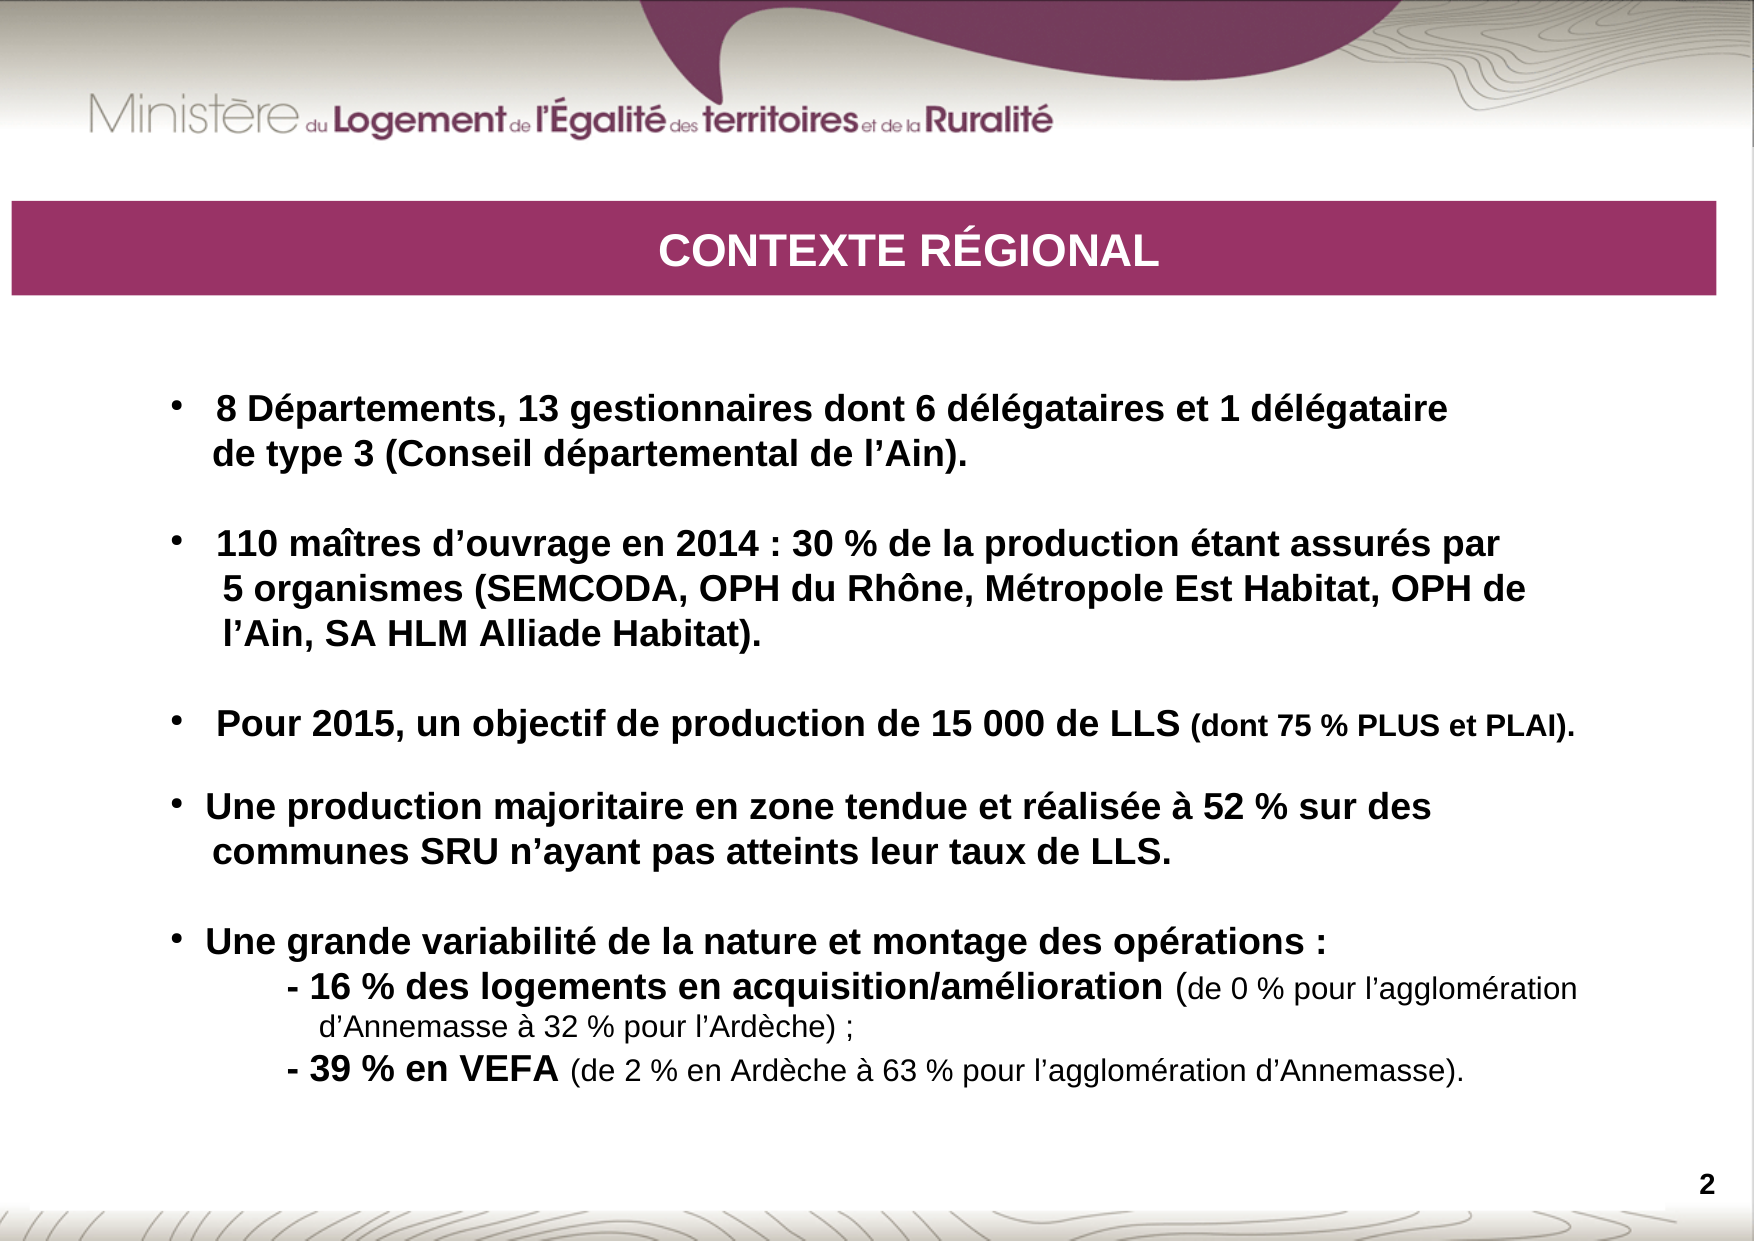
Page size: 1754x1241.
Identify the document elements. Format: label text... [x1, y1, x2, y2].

text_box CONTEXTE RÉGIONAL [11, 200, 1717, 296]
text_box [412, 982, 420, 996]
picture [0, 0, 1754, 1241]
text_box [366, 976, 371, 986]
text_box 8 Départements, 13 gestionnaires dont 6 délégataires et 1 délégataire de type 3 (Conseil départemental de l’Ain). 110 maîtres d’ouvrage en 2014 : 30 % de la production étant assurés par 5 organismes (SEMCODA, OPH du Rhône, Métropole Est Habitat, OPH de l’Ain, SA HLM Alliade Habitat). Pour 2015, un objectif de production de 15 000 de LLS (dont 75 % PLUS et PLAI). Une production majoritaire en zone tendue et réalisée à 52 % sur des communes SRU n’ayant pas atteints leur taux de LLS. Une grande variabilité de la nature et montage des opérations : - 16 % des logements en acquisition/amélioration (de 0 % pour l’agglomération d’Annemasse à 32 % pour l’Ardèche) ; - 39 % en VEFA (de 2 % en Ardèche à 63 % pour l’agglomération d’Annemasse). [165, 336, 1607, 520]
text_box [165, 974, 1666, 1211]
text_box [337, 986, 344, 995]
